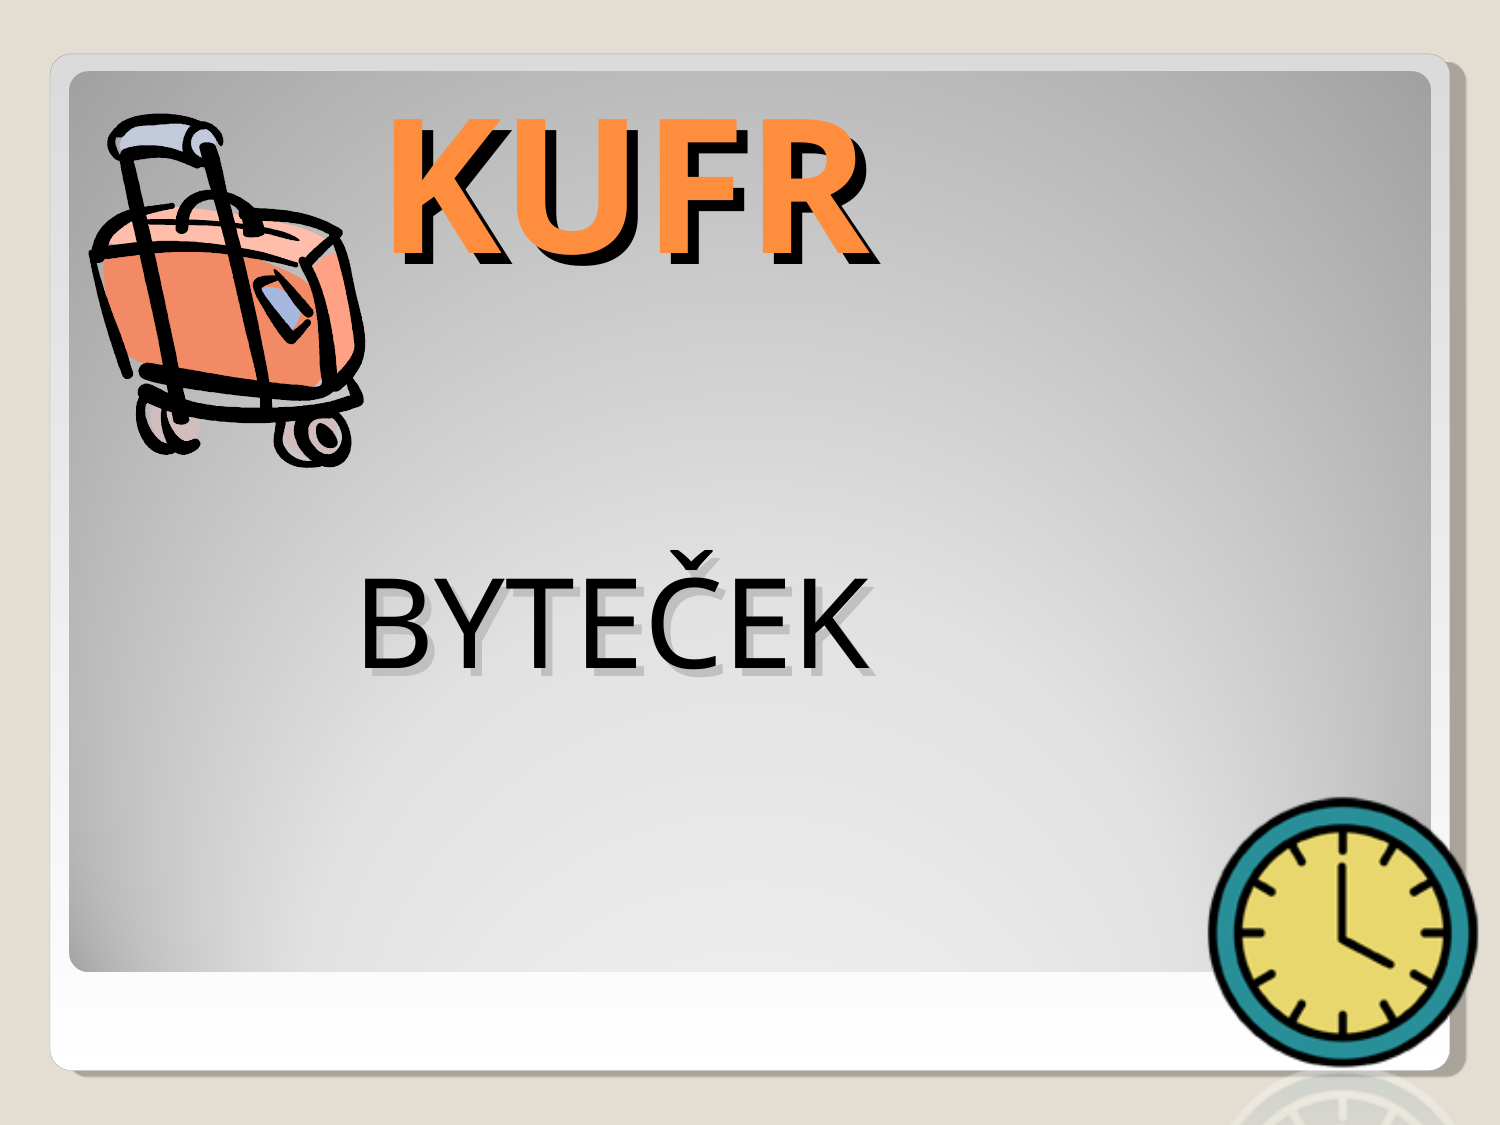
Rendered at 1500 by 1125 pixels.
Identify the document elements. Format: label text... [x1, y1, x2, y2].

text_box BYTEČEK [107, 536, 1117, 780]
picture [69, 71, 1500, 1125]
text_box KUFR [362, 54, 1379, 362]
